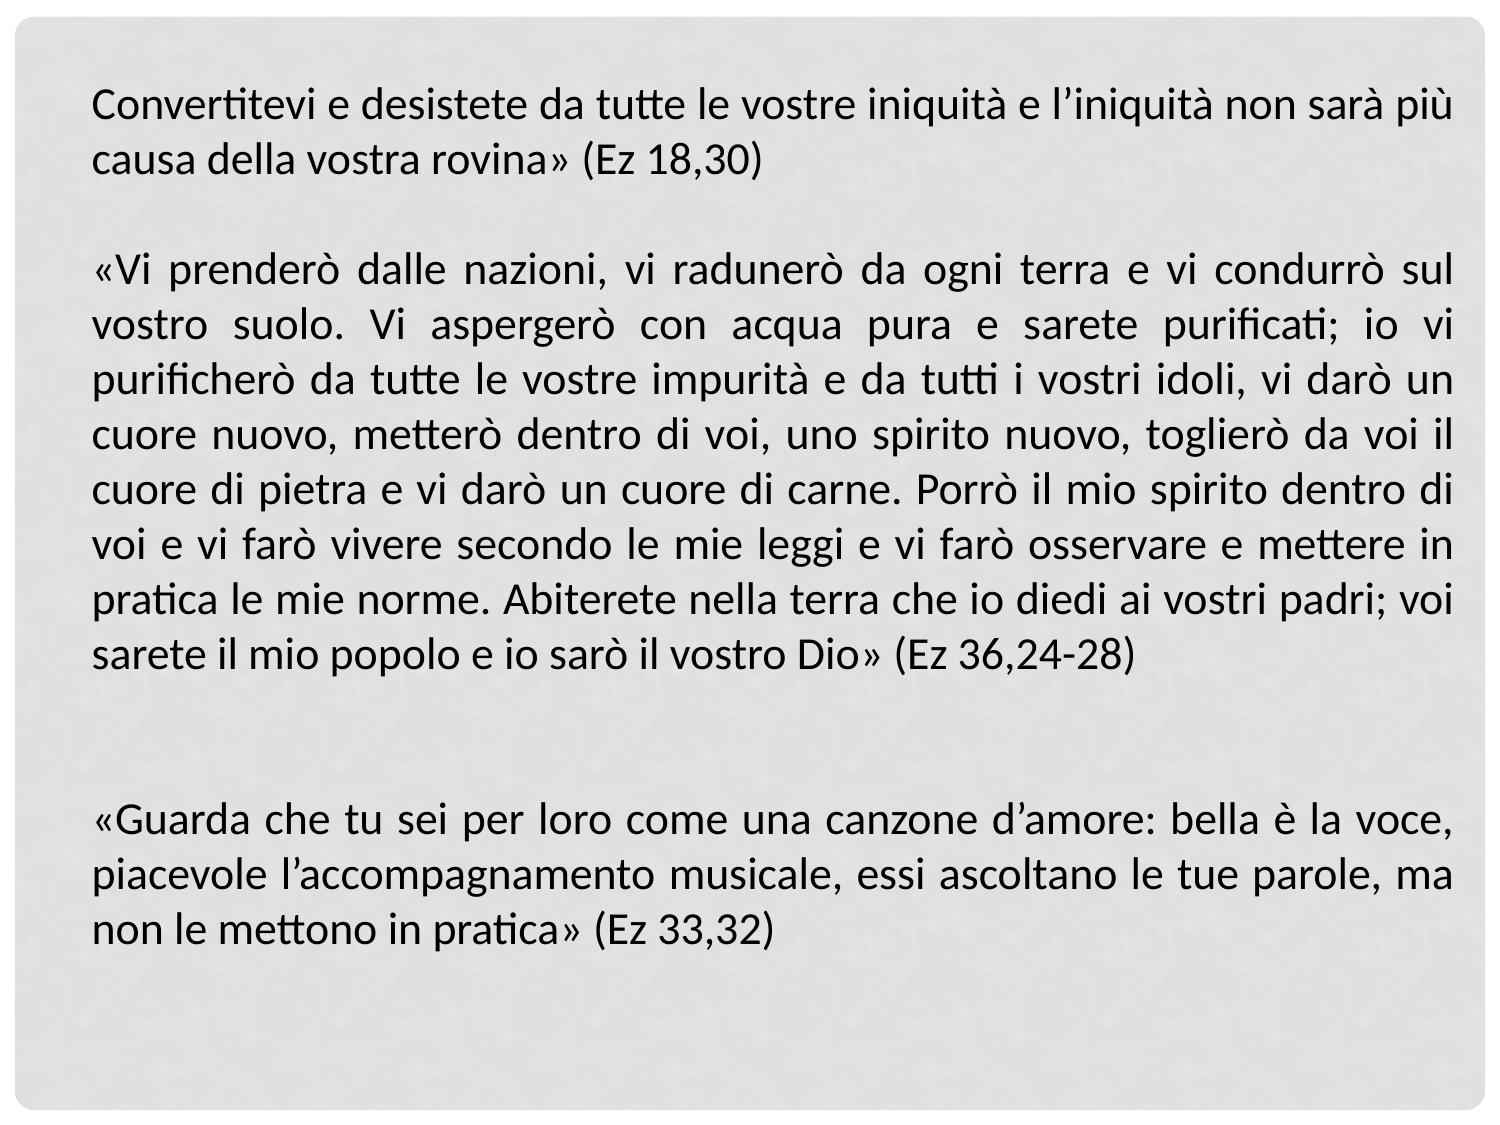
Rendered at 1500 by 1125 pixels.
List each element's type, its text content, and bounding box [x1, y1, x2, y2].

text_box Convertitevi e desistete da tutte le vostre iniquità e l’iniquità non sarà più causa della vostra rovina» (Ez 18,30) «Vi prenderò dalle nazioni, vi radunerò da ogni terra e vi condurrò sul vostro suolo. Vi aspergerò con acqua pura e sarete purificati; io vi purificherò da tutte le vostre impurità e da tutti i vostri idoli, vi darò un cuore nuovo, metterò dentro di voi, uno spirito nuovo, toglierò da voi il cuore di pietra e vi darò un cuore di carne. Porrò il mio spirito dentro di voi e vi farò vivere secondo le mie leggi e vi farò osservare e mettere in pratica le mie norme. Abiterete nella terra che io diedi ai vostri padri; voi sarete il mio popolo e io sarò il vostro Dio» (Ez 36,24-28) «Guarda che tu sei per loro come una canzone d’amore: bella è la voce, piacevole l’accompagnamento musicale, essi ascoltano le tue parole, ma non le mettono in pratica» (Ez 33,32) [76, 66, 1471, 971]
